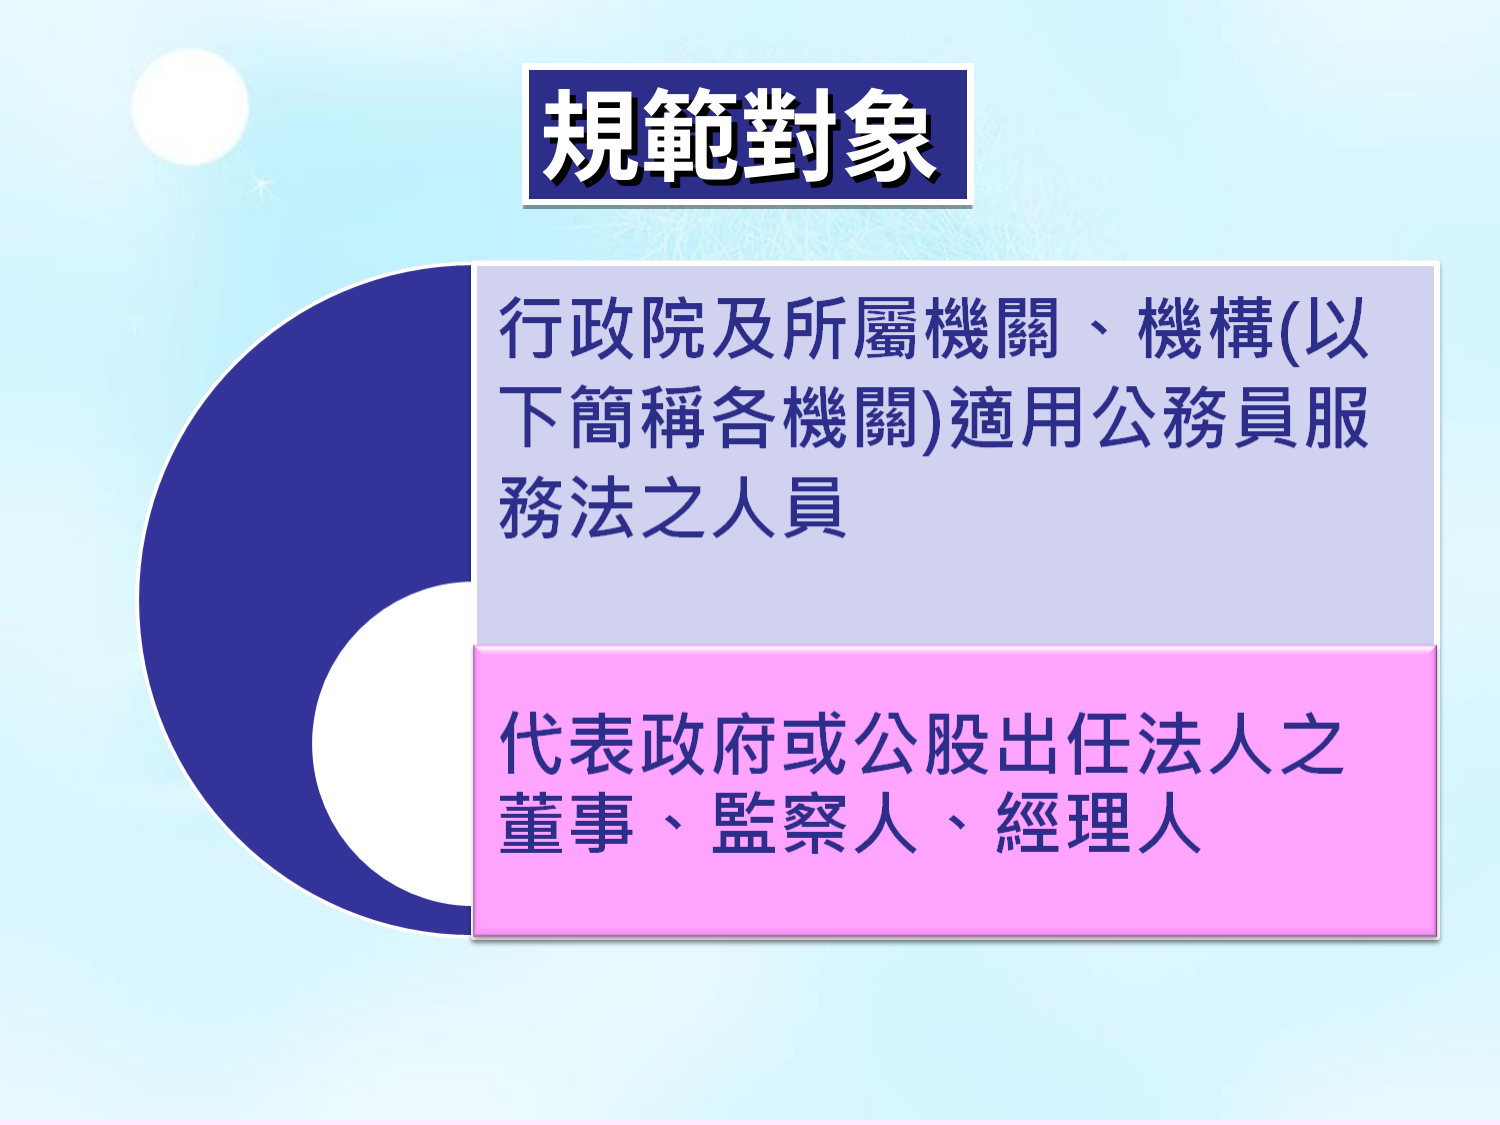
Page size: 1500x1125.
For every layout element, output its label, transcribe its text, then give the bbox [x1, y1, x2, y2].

picture [0, 0, 1500, 1120]
text_box 規範對象 [525, 66, 971, 202]
